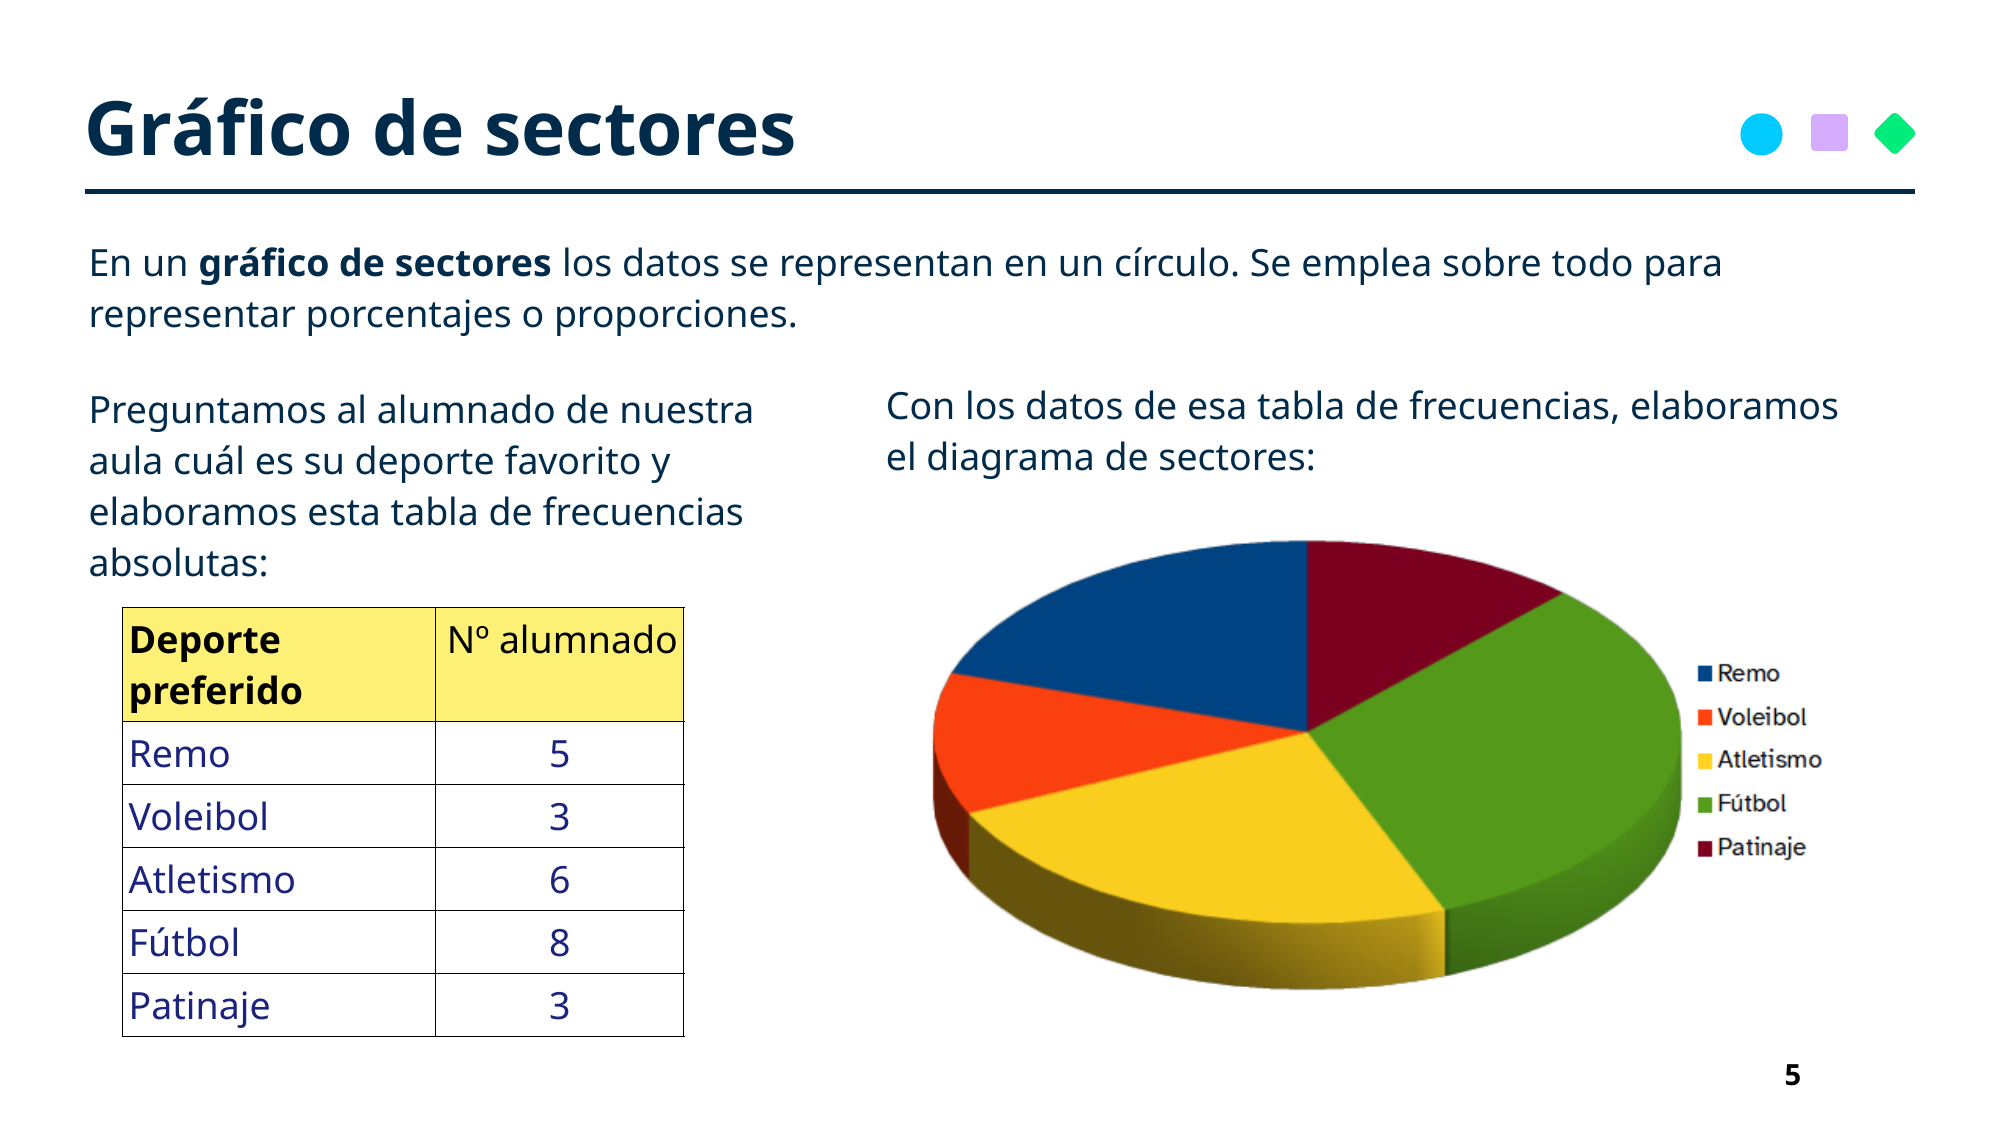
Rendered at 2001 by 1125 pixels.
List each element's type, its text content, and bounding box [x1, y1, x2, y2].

text_box Preguntamos al alumnado de nuestra aula cuál es su deporte favorito y elaboramos esta tabla de frecuencias absolutas: [88, 383, 768, 572]
table_cell 8 [436, 911, 683, 973]
table_header Deporte preferido [123, 608, 435, 721]
table_cell Patinaje [123, 974, 435, 1036]
table_cell Voleibol [123, 785, 435, 847]
table_cell 6 [436, 848, 683, 910]
subtitle En un gráfico de sectores los datos se representan en un círculo. Se emplea sobre todo para representar porcentajes o proporciones. [88, 236, 1920, 1004]
table_header Nº alumnado [436, 608, 683, 721]
table_cell 3 [436, 785, 683, 847]
text_box Con los datos de esa tabla de frecuencias, elaboramos el diagrama de sectores: [885, 379, 1861, 567]
table_cell 5 [436, 722, 683, 784]
title Gráfico de sectores [84, 29, 1601, 178]
table_cell Fútbol [123, 911, 435, 973]
picture [913, 567, 1861, 1034]
table_cell Atletismo [123, 848, 435, 910]
table_cell Remo [123, 722, 435, 784]
table_cell 3 [436, 974, 683, 1036]
